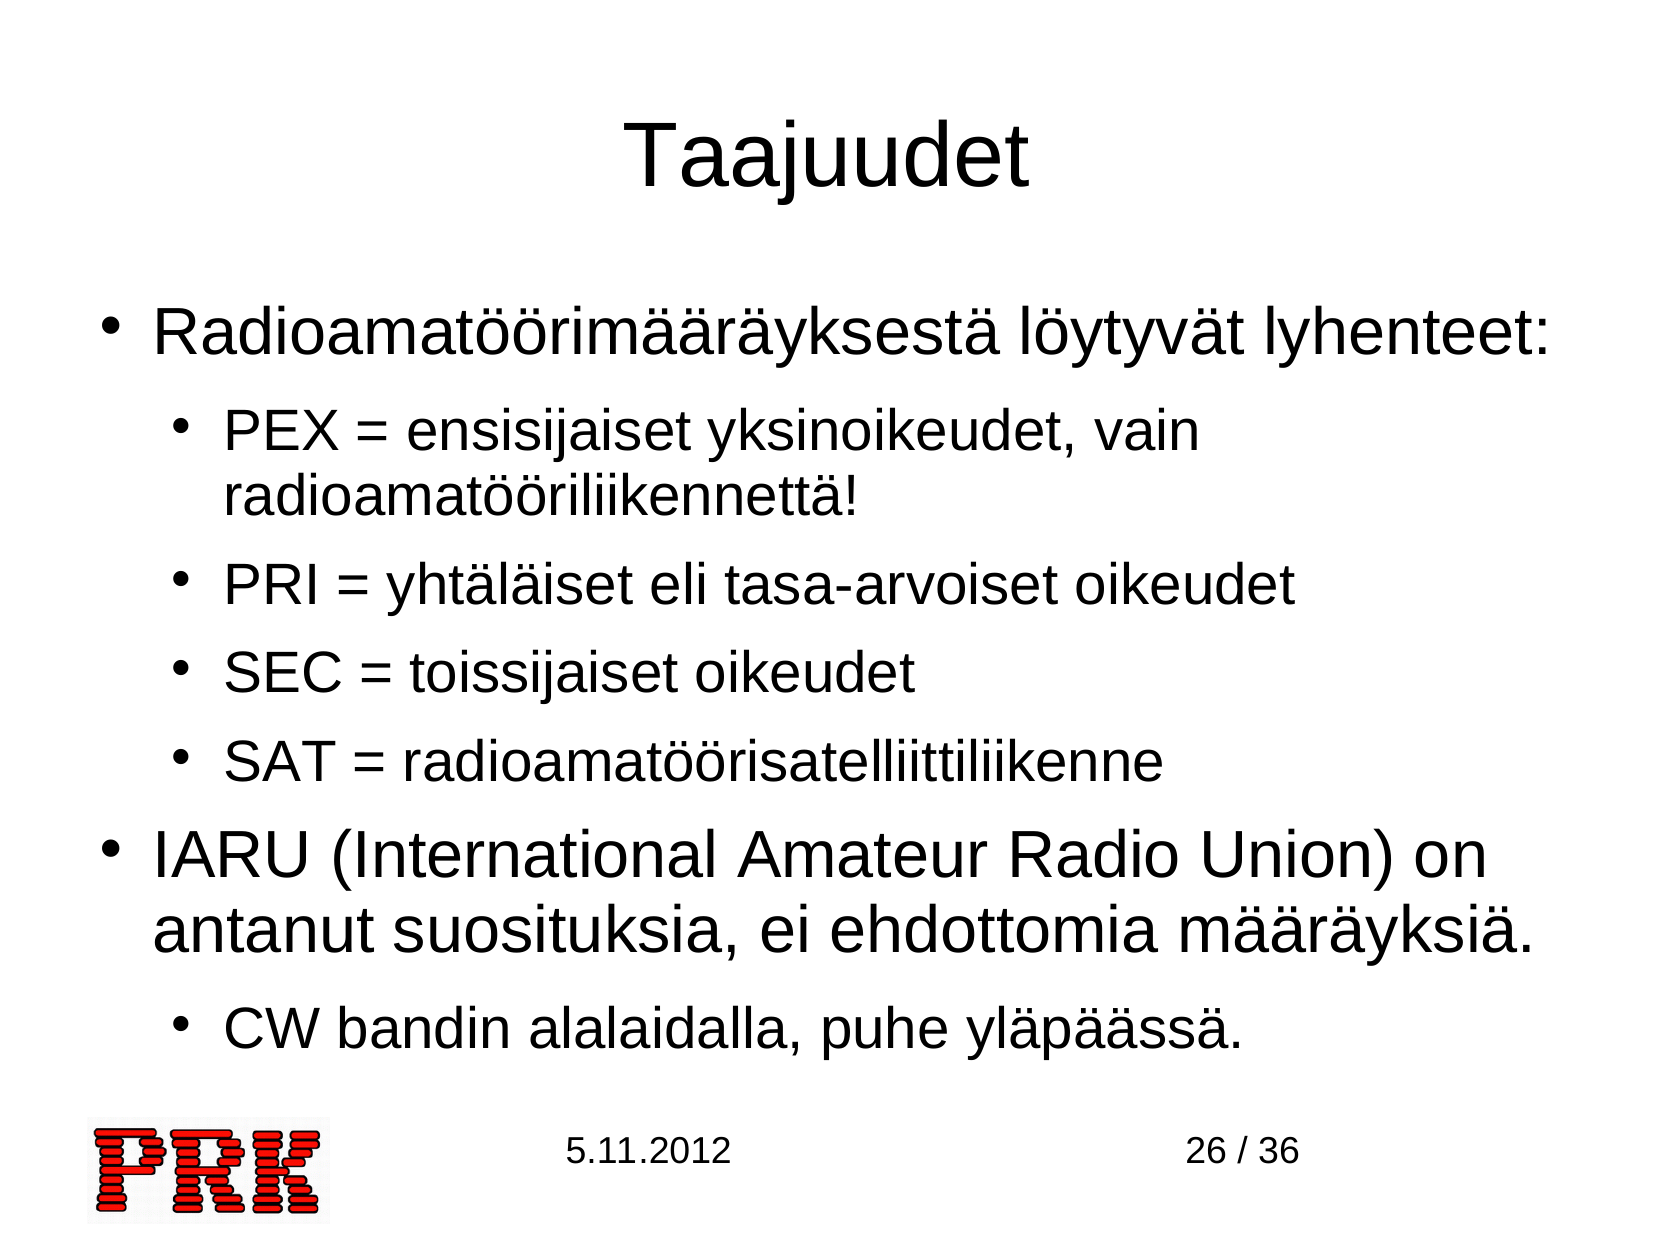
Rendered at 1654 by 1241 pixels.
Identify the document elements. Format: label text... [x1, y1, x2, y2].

picture [87, 1117, 330, 1224]
list Radioamatöörimääräyksestä löytyvät lyhenteet: PEX = ensisijaiset yksinoikeudet, vain radioamatööriliikennettä! PRI = yhtäläiset eli tasa-arvoiset oikeudet SEC = toissijaiset oikeudet SAT = radioamatöörisatelliittiliikenne IARU (International Amateur Radio Union) on antanut suosituksia, ei ehdottomia määräyksiä. CW bandin alalaidalla, puhe yläpäässä. [82, 290, 1571, 1109]
title Taajuudet [82, 49, 1571, 257]
